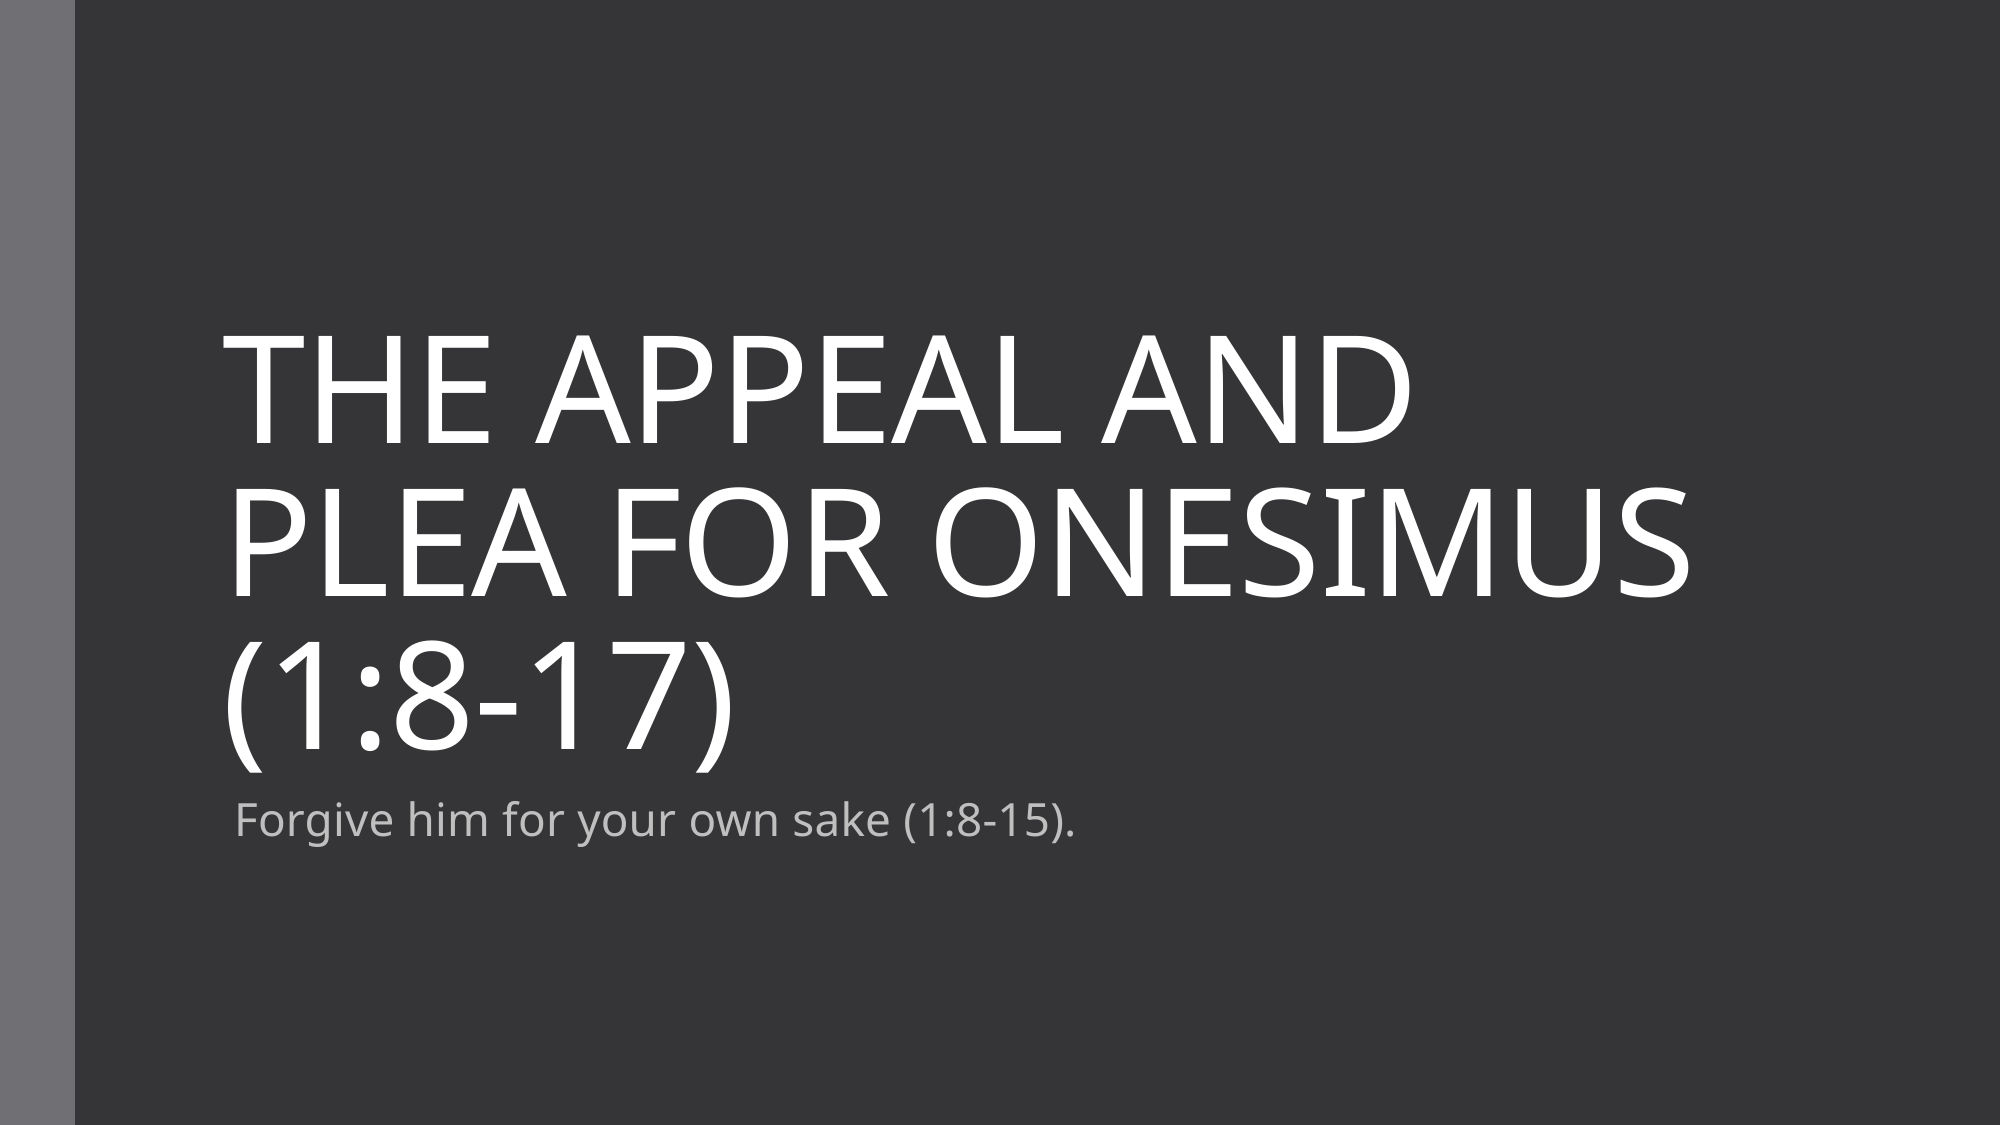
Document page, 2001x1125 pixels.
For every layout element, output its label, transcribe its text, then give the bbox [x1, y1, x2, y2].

title THE APPEAL AND PLEA FOR ONESIMUS (1:8-17) [206, 124, 1752, 787]
subtitle Forgive him for your own sake (1:8-15). [206, 787, 1752, 1066]
